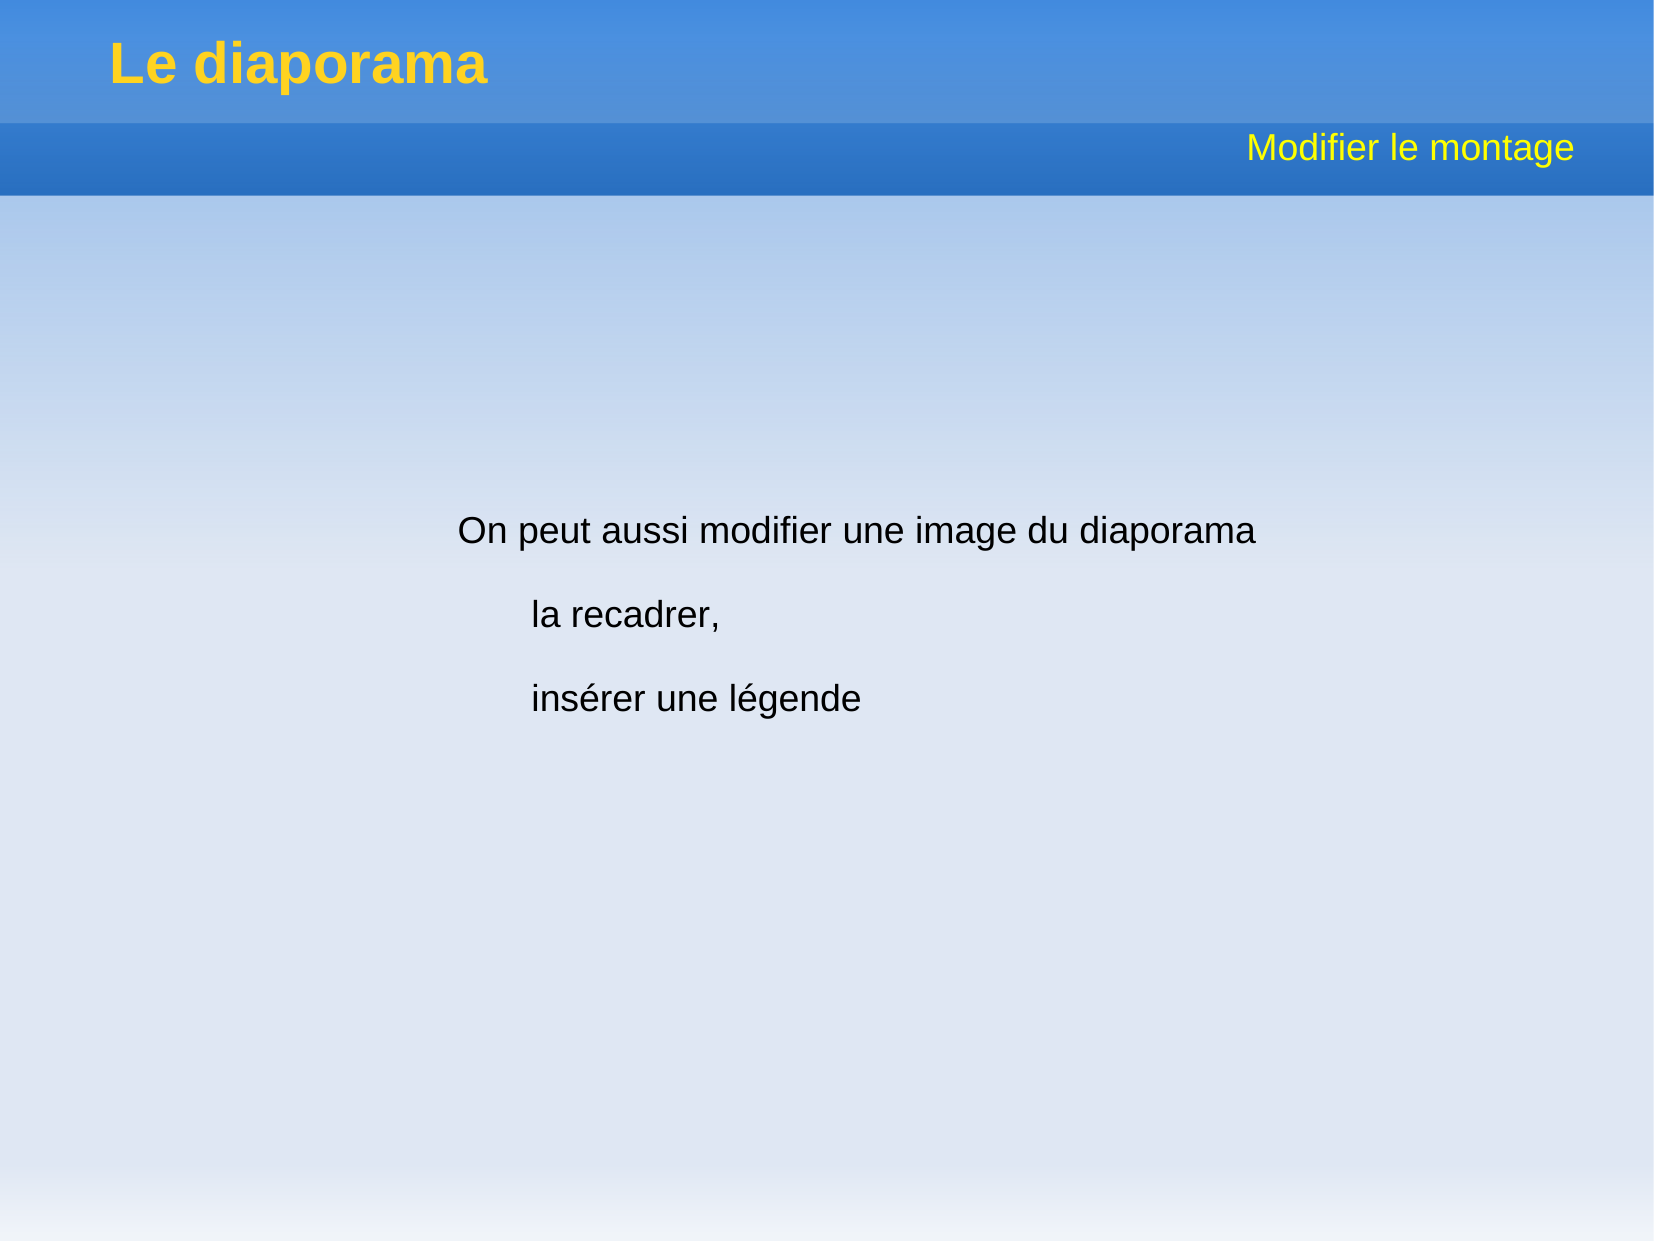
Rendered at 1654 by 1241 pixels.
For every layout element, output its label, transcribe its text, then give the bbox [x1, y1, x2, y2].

text_box On peut aussi modifier une image du diaporama la recadrer, insérer une légende [442, 501, 1272, 770]
picture [0, 0, 1654, 206]
text_box Modifier le montage [1210, 77, 1654, 177]
title [0, 206, 1654, 1241]
text_box Le diaporama [5, 17, 609, 107]
